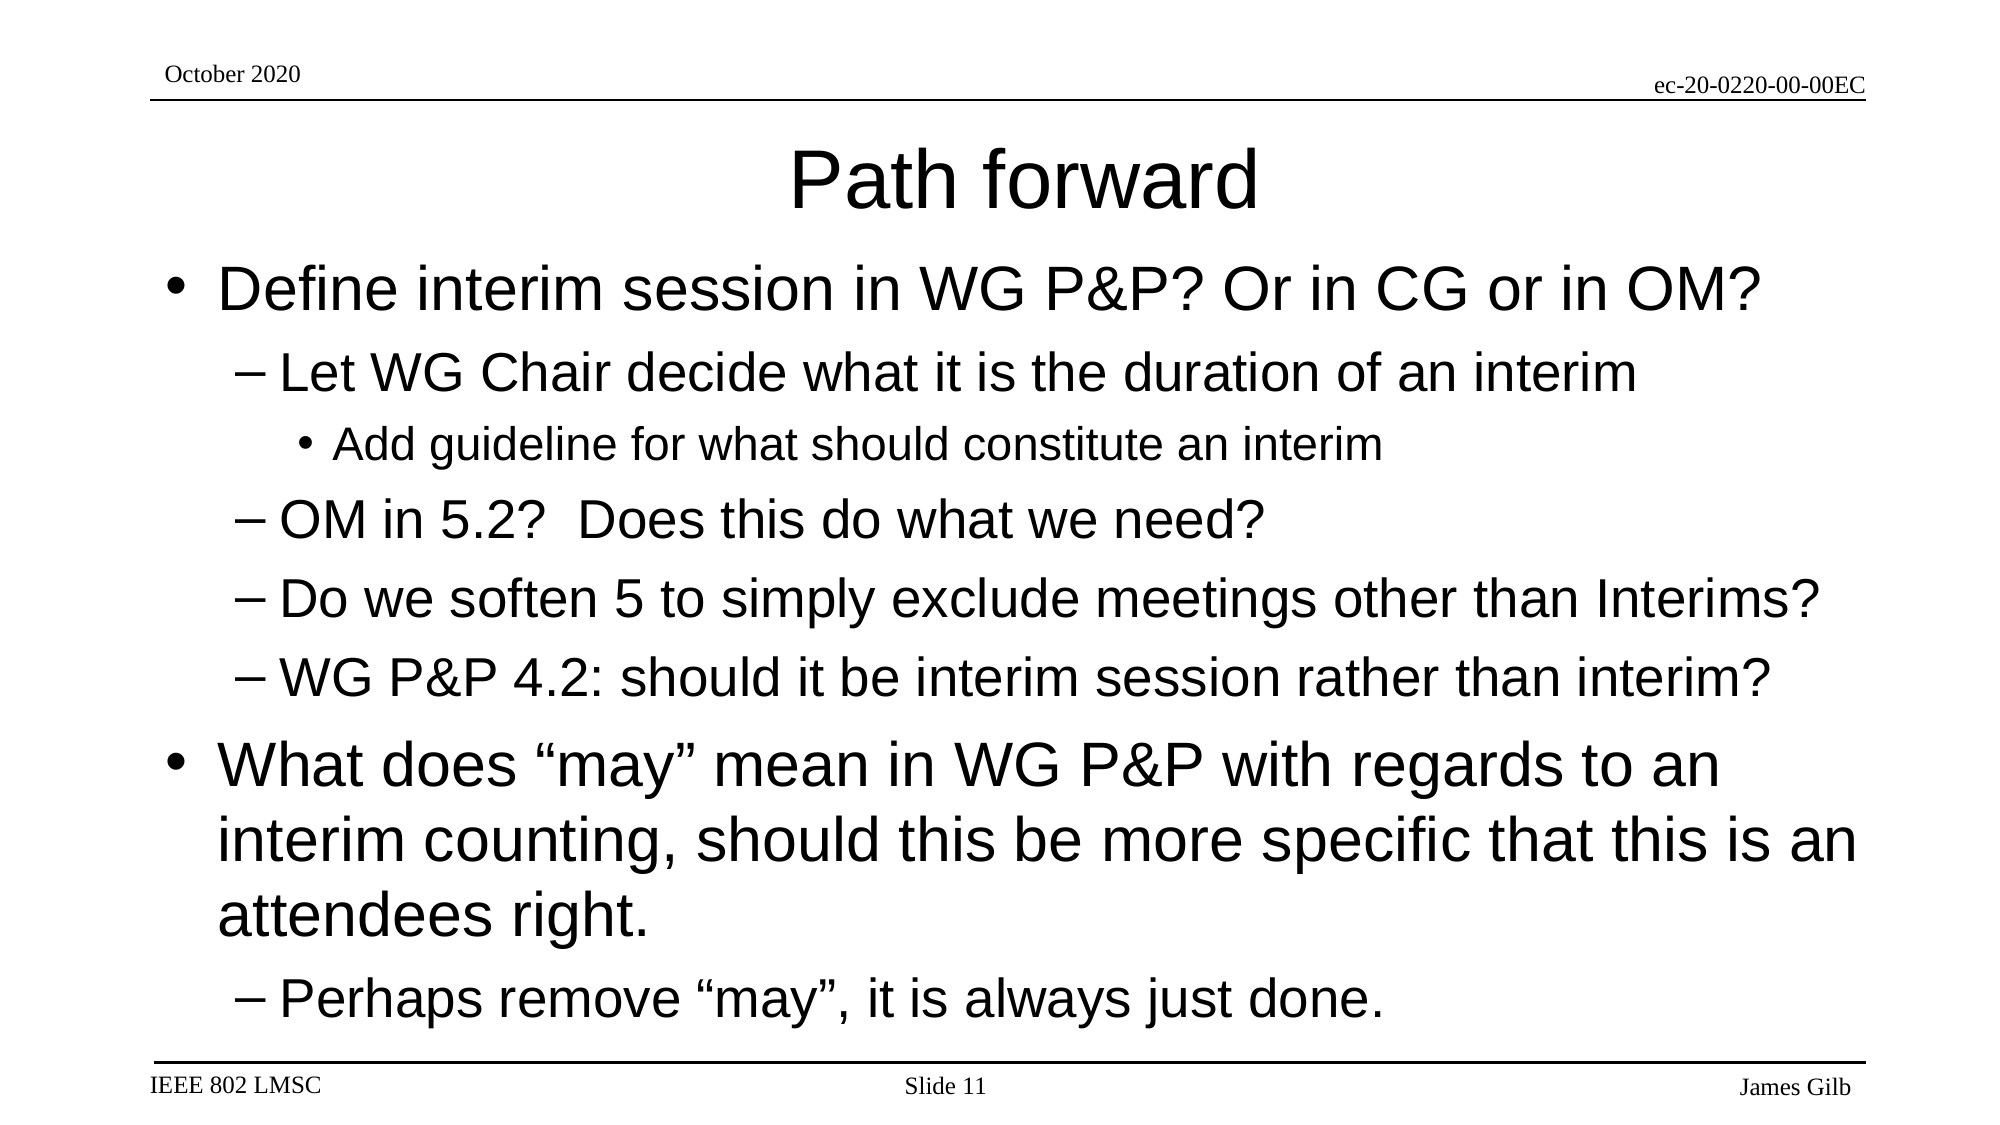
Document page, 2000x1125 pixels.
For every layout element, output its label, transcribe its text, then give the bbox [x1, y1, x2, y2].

title Path forward [149, 112, 1900, 238]
list Define interim session in WG P&P? Or in CG or in OM? Let WG Chair decide what it is the duration of an interim Add guideline for what should constitute an interim OM in 5.2? Does this do what we need? Do we soften 5 to simply exclude meetings other than Interims? WG P&P 4.2: should it be interim session rather than interim? What does “may” mean in WG P&P with regards to an interim counting, should this be more specific that this is an attendees right. Perhaps remove “may”, it is always just done. [149, 239, 1900, 1051]
